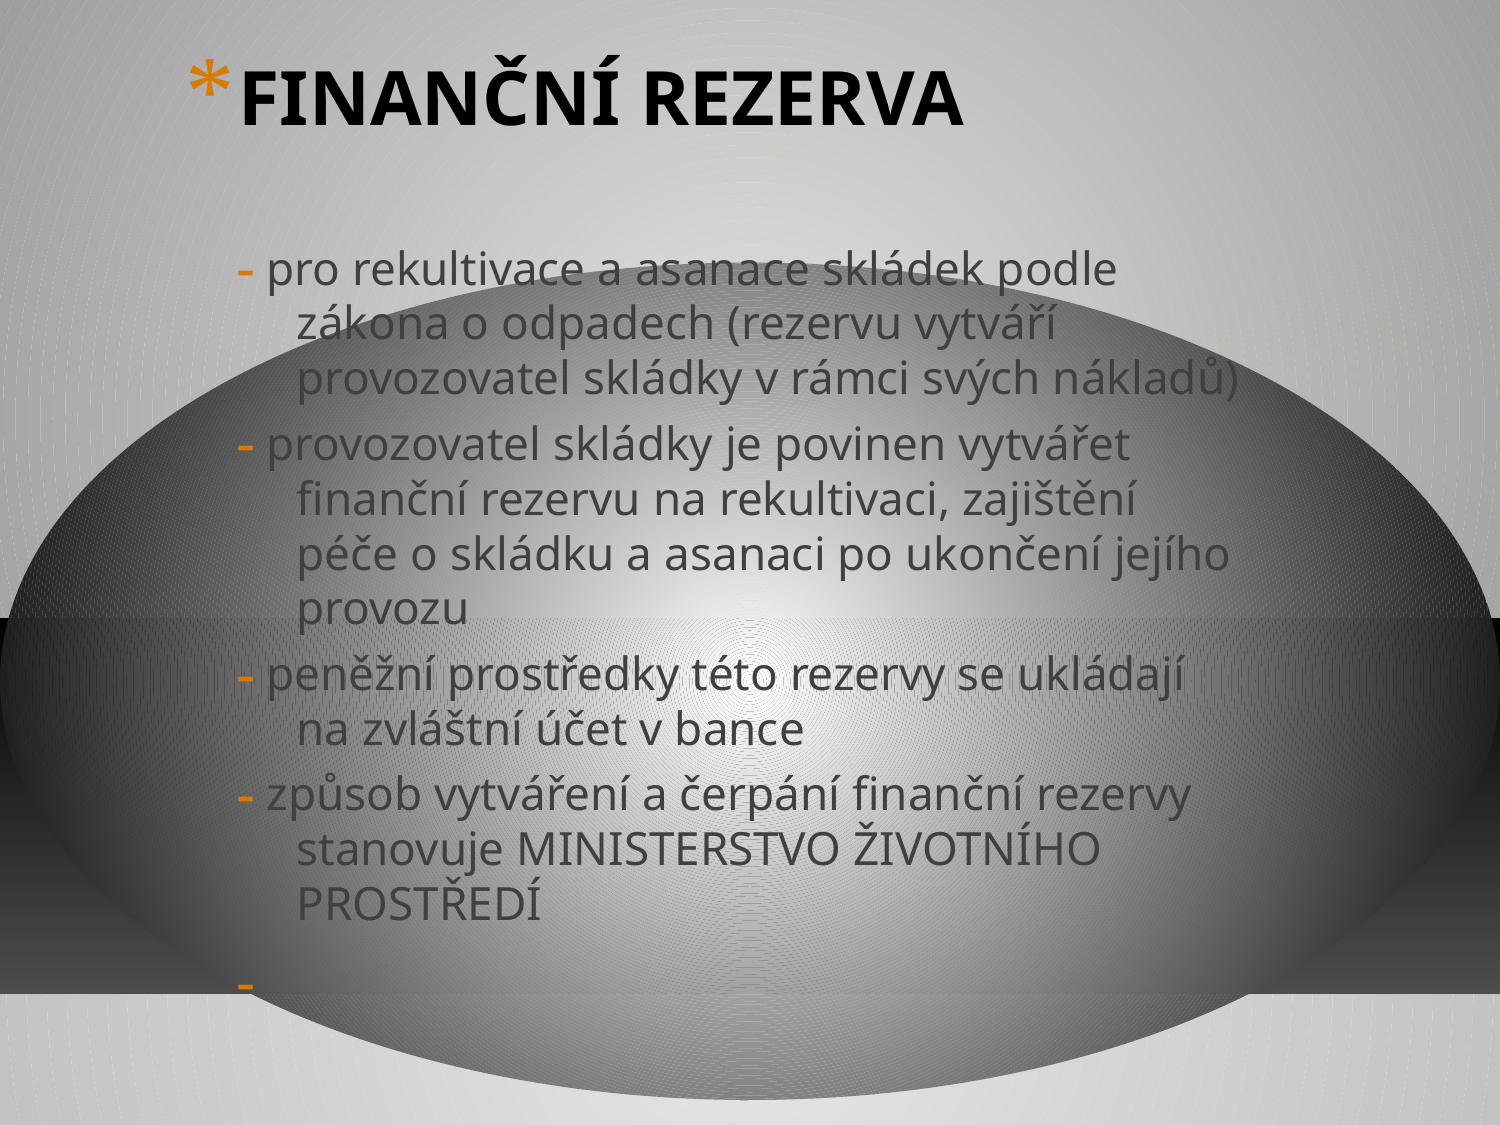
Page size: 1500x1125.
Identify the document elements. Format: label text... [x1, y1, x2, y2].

title FINANČNÍ REZERVA [171, 42, 1240, 231]
list pro rekultivace a asanace skládek podle zákona o odpadech (rezervu vytváří provozovatel skládky v rámci svých nákladů) provozovatel skládky je povinen vytvářet finanční rezervu na rekultivaci, zajištění péče o skládku a asanaci po ukončení jejího provozu peněžní prostředky této rezervy se ukládají na zvláštní účet v bance způsob vytváření a čerpání finanční rezervy stanovuje MINISTERSTVO ŽIVOTNÍHO PROSTŘEDÍ [206, 231, 1257, 965]
